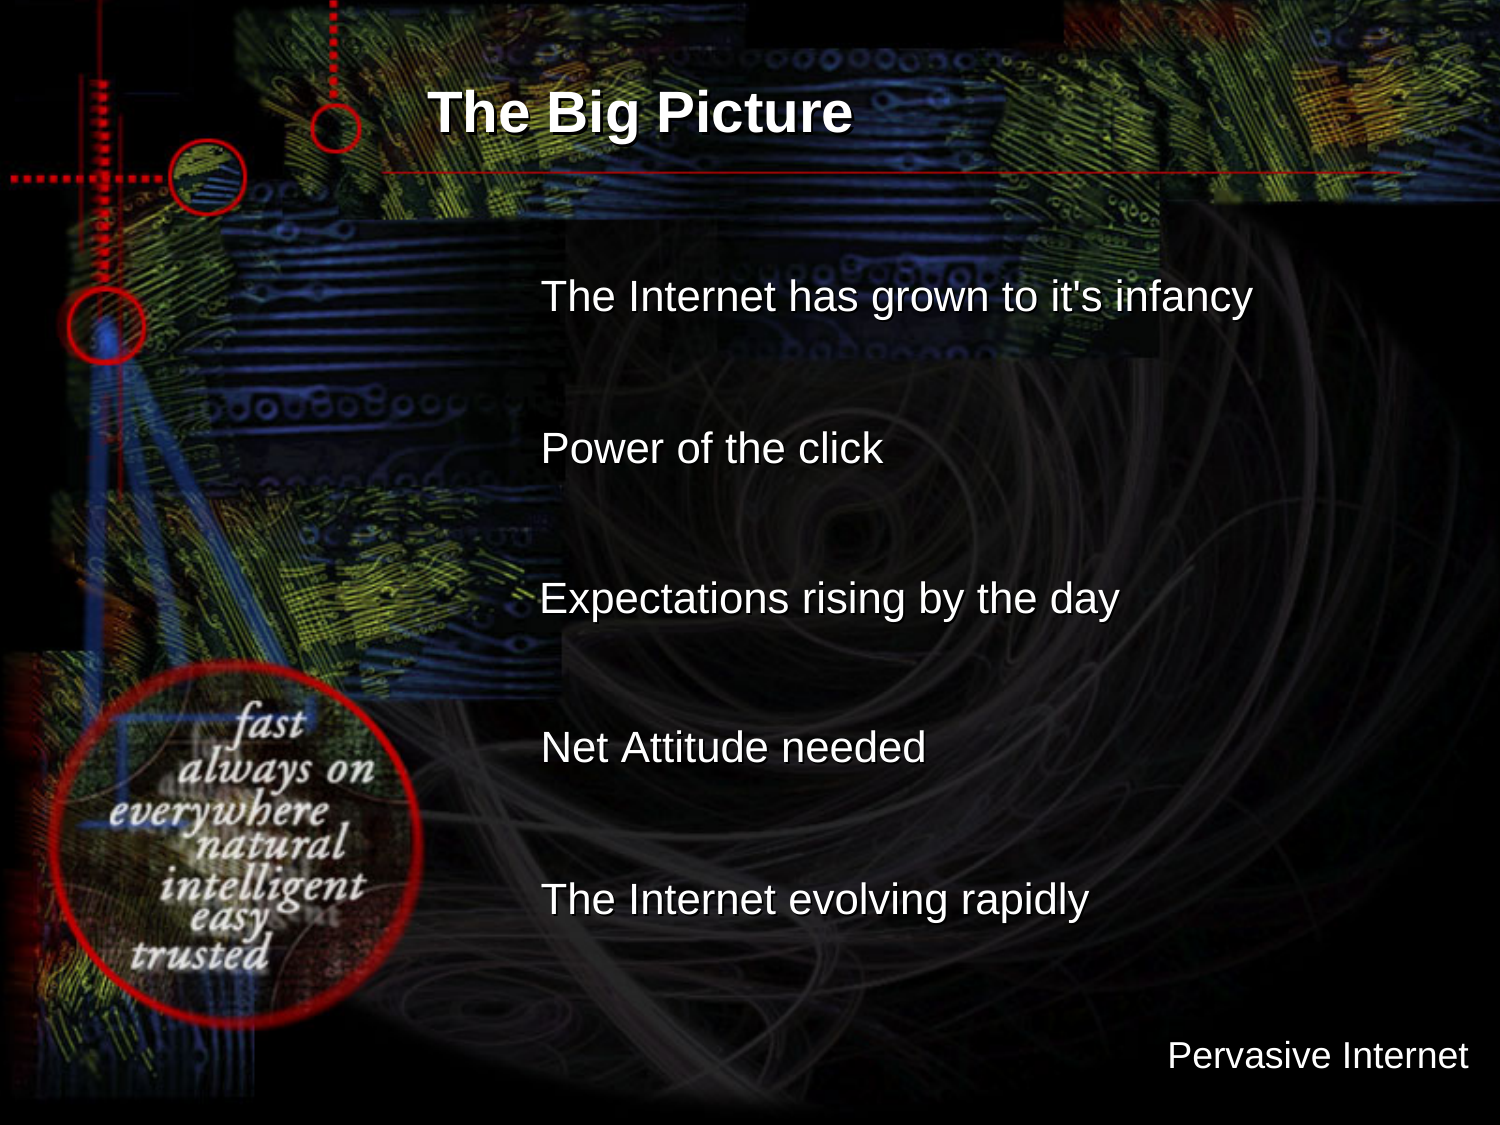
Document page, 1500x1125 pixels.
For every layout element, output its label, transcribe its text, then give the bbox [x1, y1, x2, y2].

list Expectations rising by the day [524, 563, 1314, 640]
list The Internet has grown to it's infancy [525, 260, 1423, 338]
picture [0, 0, 1500, 1125]
list Power of the click [525, 412, 1315, 490]
list Net Attitude needed [525, 711, 1315, 789]
list The Internet evolving rapidly [525, 863, 1315, 941]
text_box Pervasive Internet [1167, 1031, 1475, 1074]
text_box [1119, 1034, 1456, 1091]
title The Big Picture [412, 45, 1450, 175]
